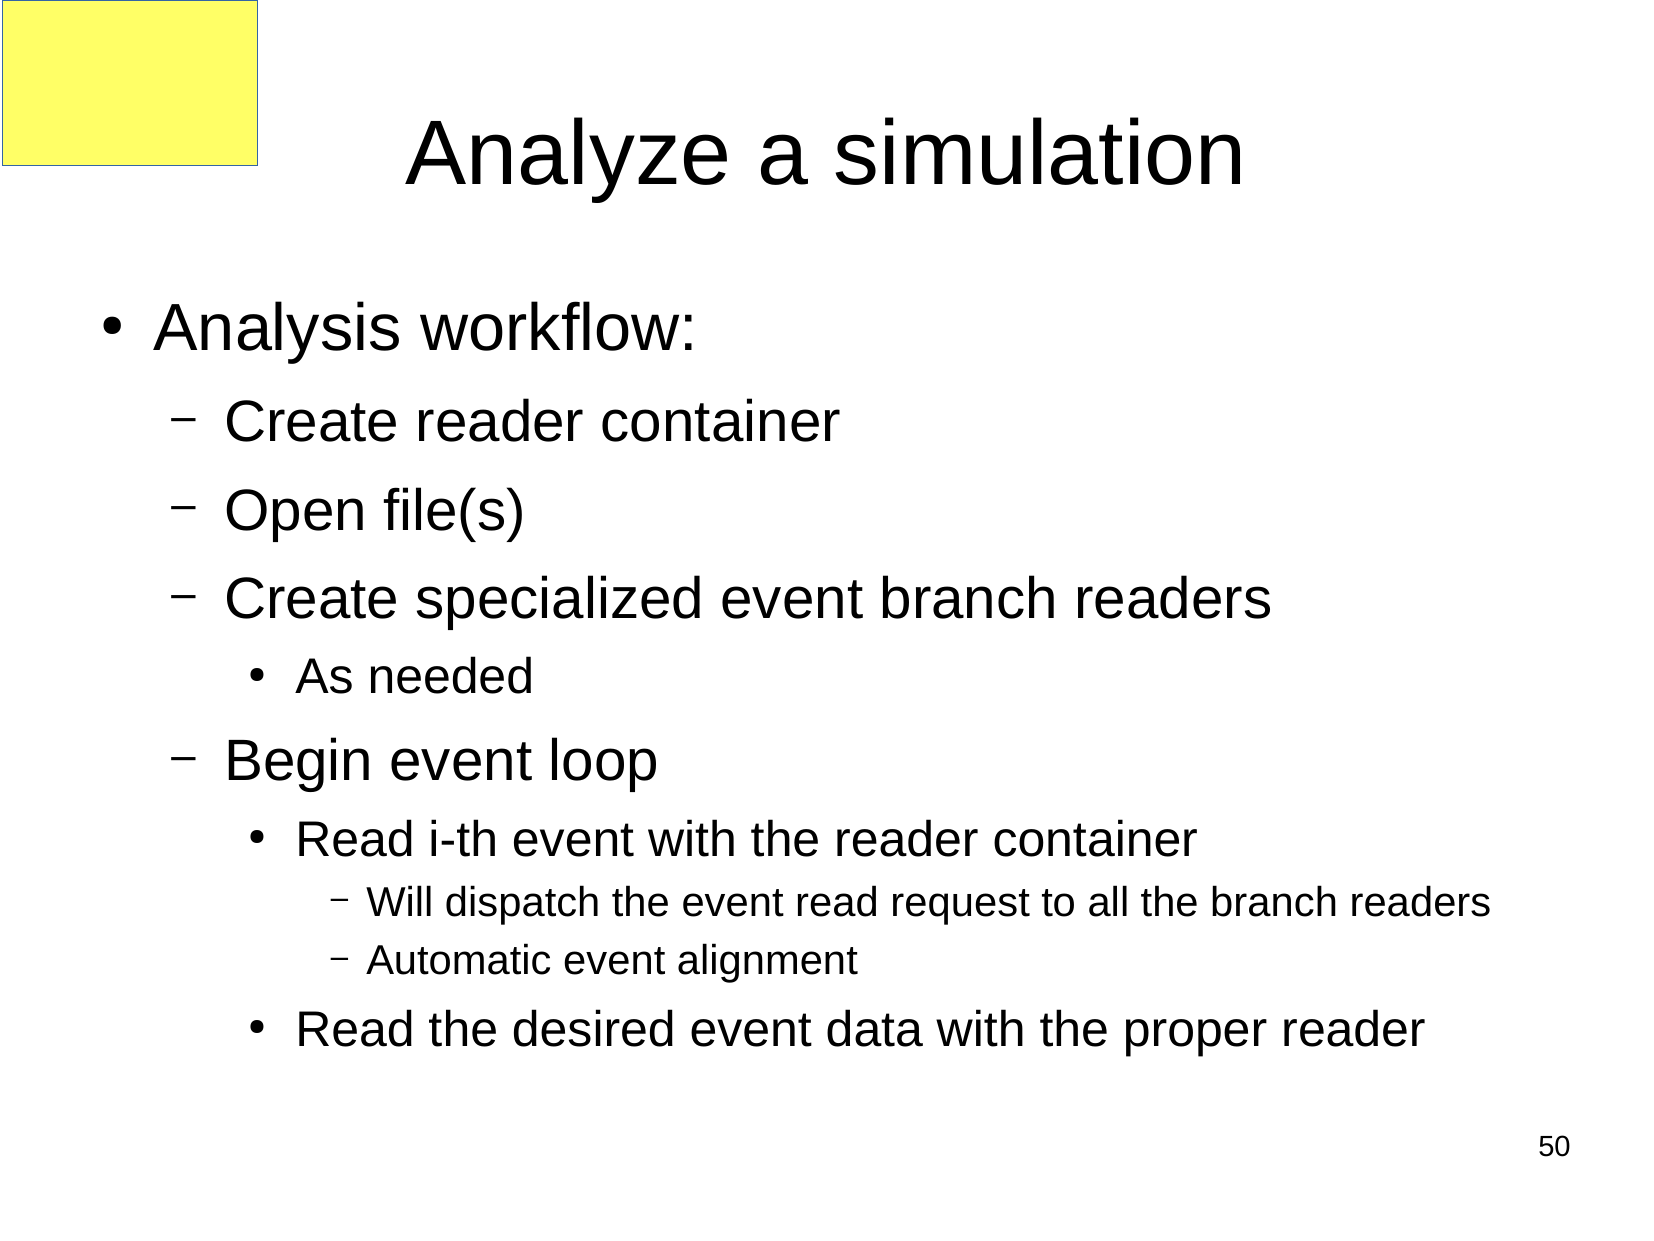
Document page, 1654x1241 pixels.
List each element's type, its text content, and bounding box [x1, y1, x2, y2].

text_box [2, 0, 258, 166]
list Analysis workflow: Create reader container Open file(s) Create specialized event branch readers As needed Begin event loop Read i-th event with the reader container Will dispatch the event read request to all the branch readers Automatic event alignment Read the desired event data with the proper reader [82, 290, 1571, 1126]
title Analyze a simulation [82, 49, 1571, 257]
